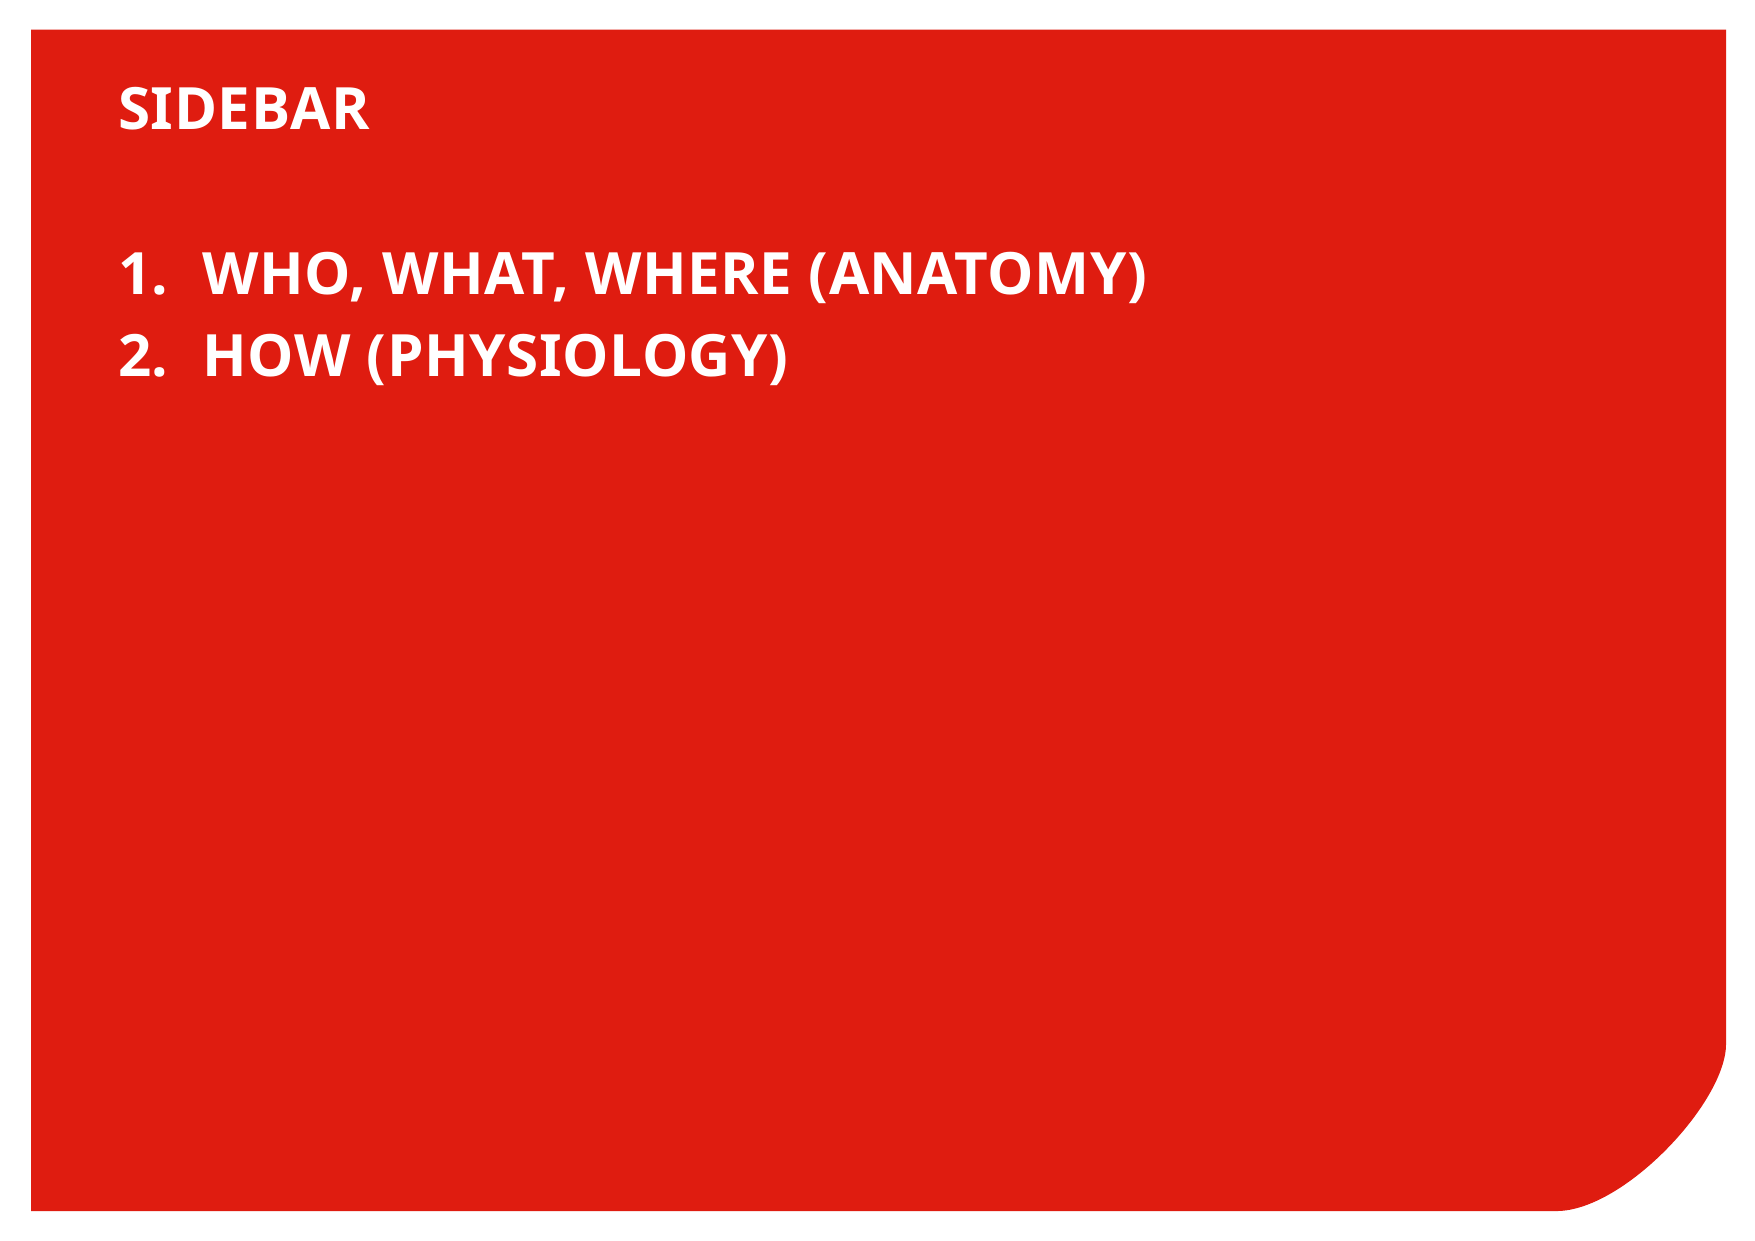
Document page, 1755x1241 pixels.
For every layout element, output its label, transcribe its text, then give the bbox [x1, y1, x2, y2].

list Sidebar Who, what, where (anatomy) How (Physiology) [118, 70, 1527, 1167]
